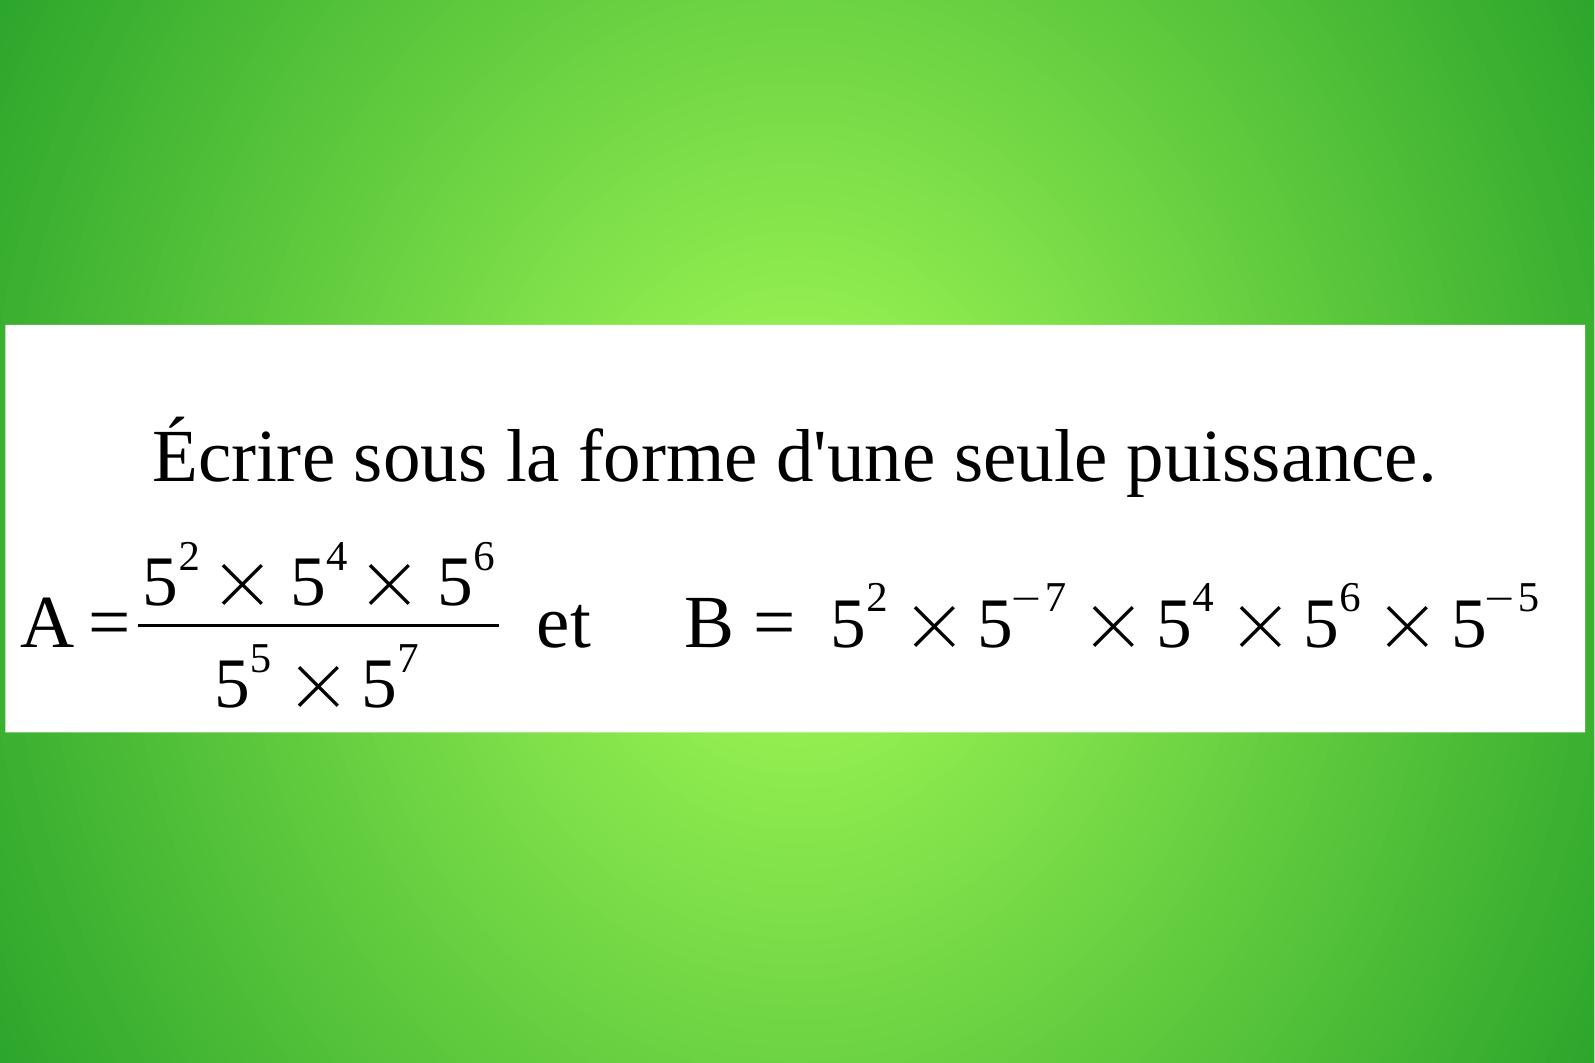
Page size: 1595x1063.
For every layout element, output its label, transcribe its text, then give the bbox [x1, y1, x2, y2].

picture [0, 0, 1595, 1063]
text_box Écrire sous la forme d'une seule puissance. A = et B = [5, 324, 1586, 733]
chart [115, 530, 518, 724]
chart [812, 571, 1557, 663]
